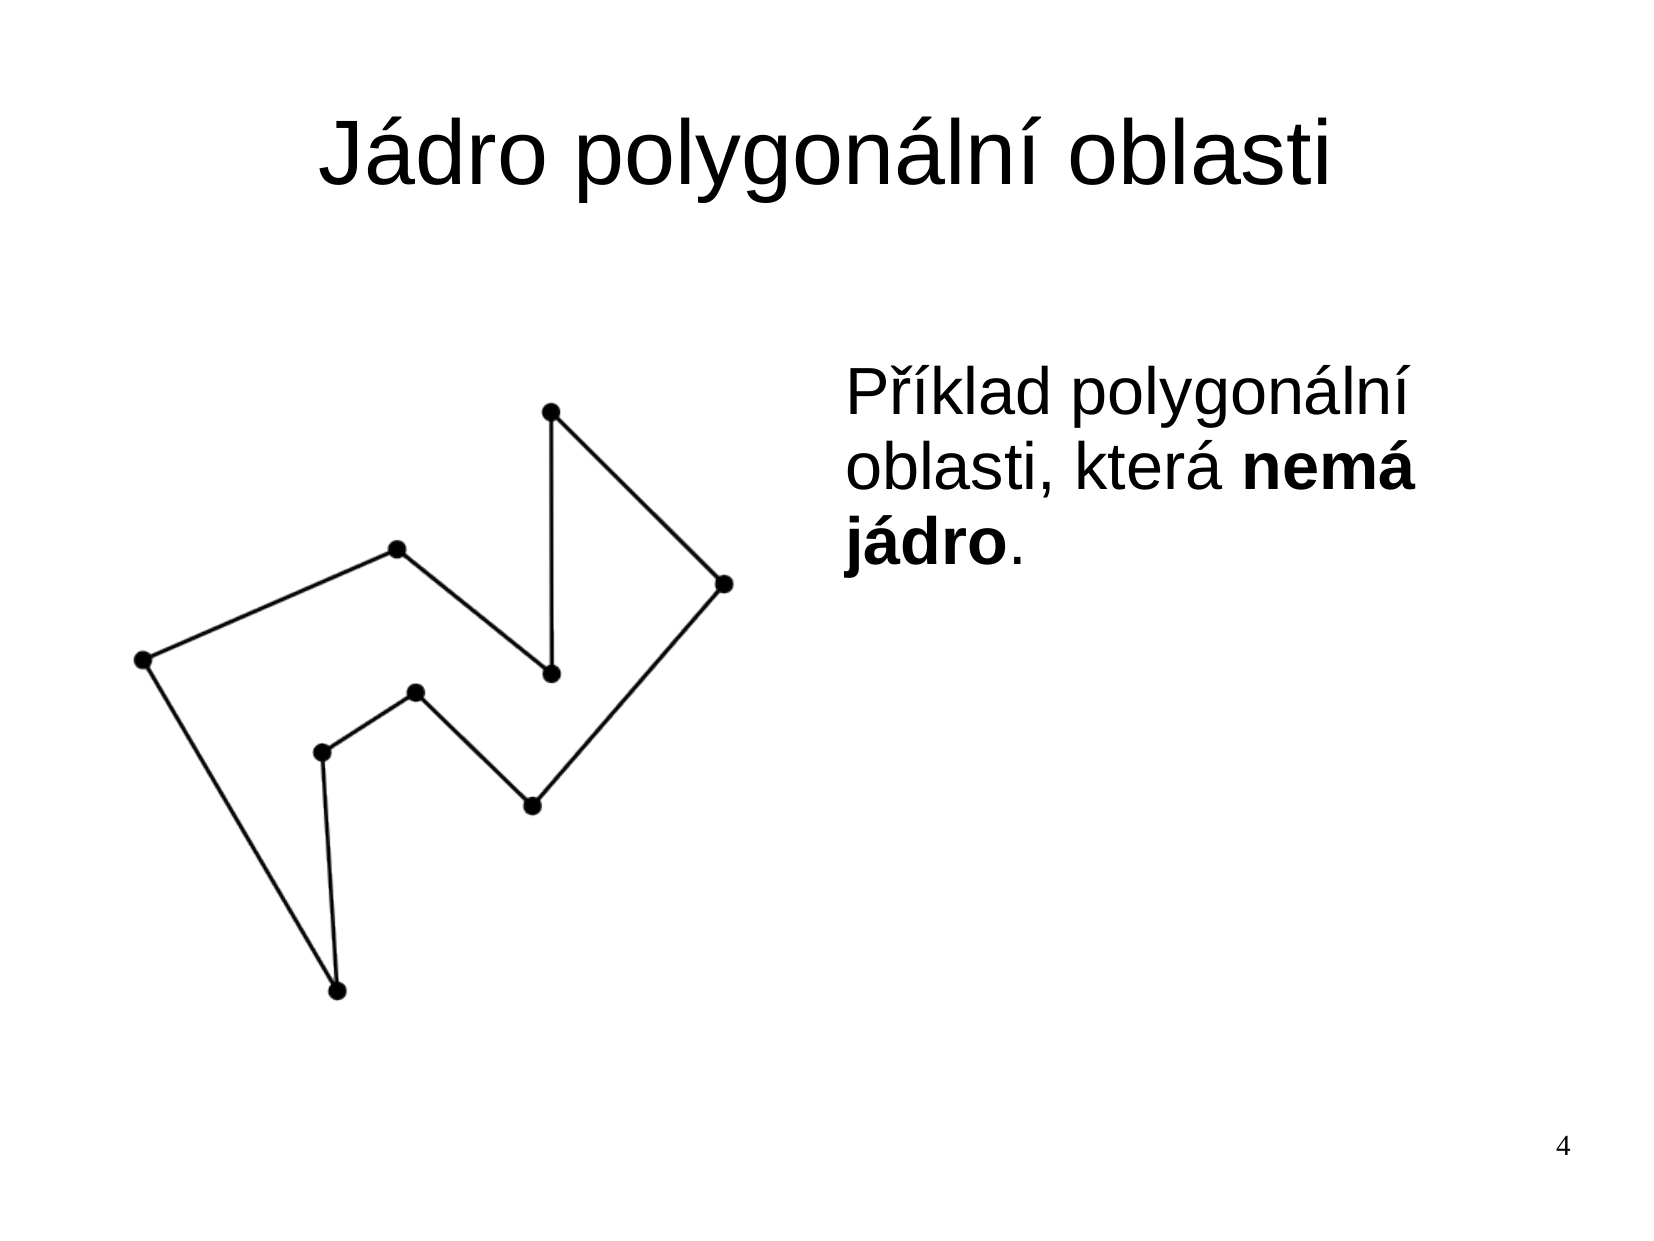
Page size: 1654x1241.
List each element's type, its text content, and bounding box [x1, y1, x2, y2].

list Příklad polygonální oblasti, která nemá jádro. [1063, 354, 1572, 1094]
title Jádro polygonální oblasti [82, 49, 1571, 257]
picture [27, 210, 1063, 1241]
